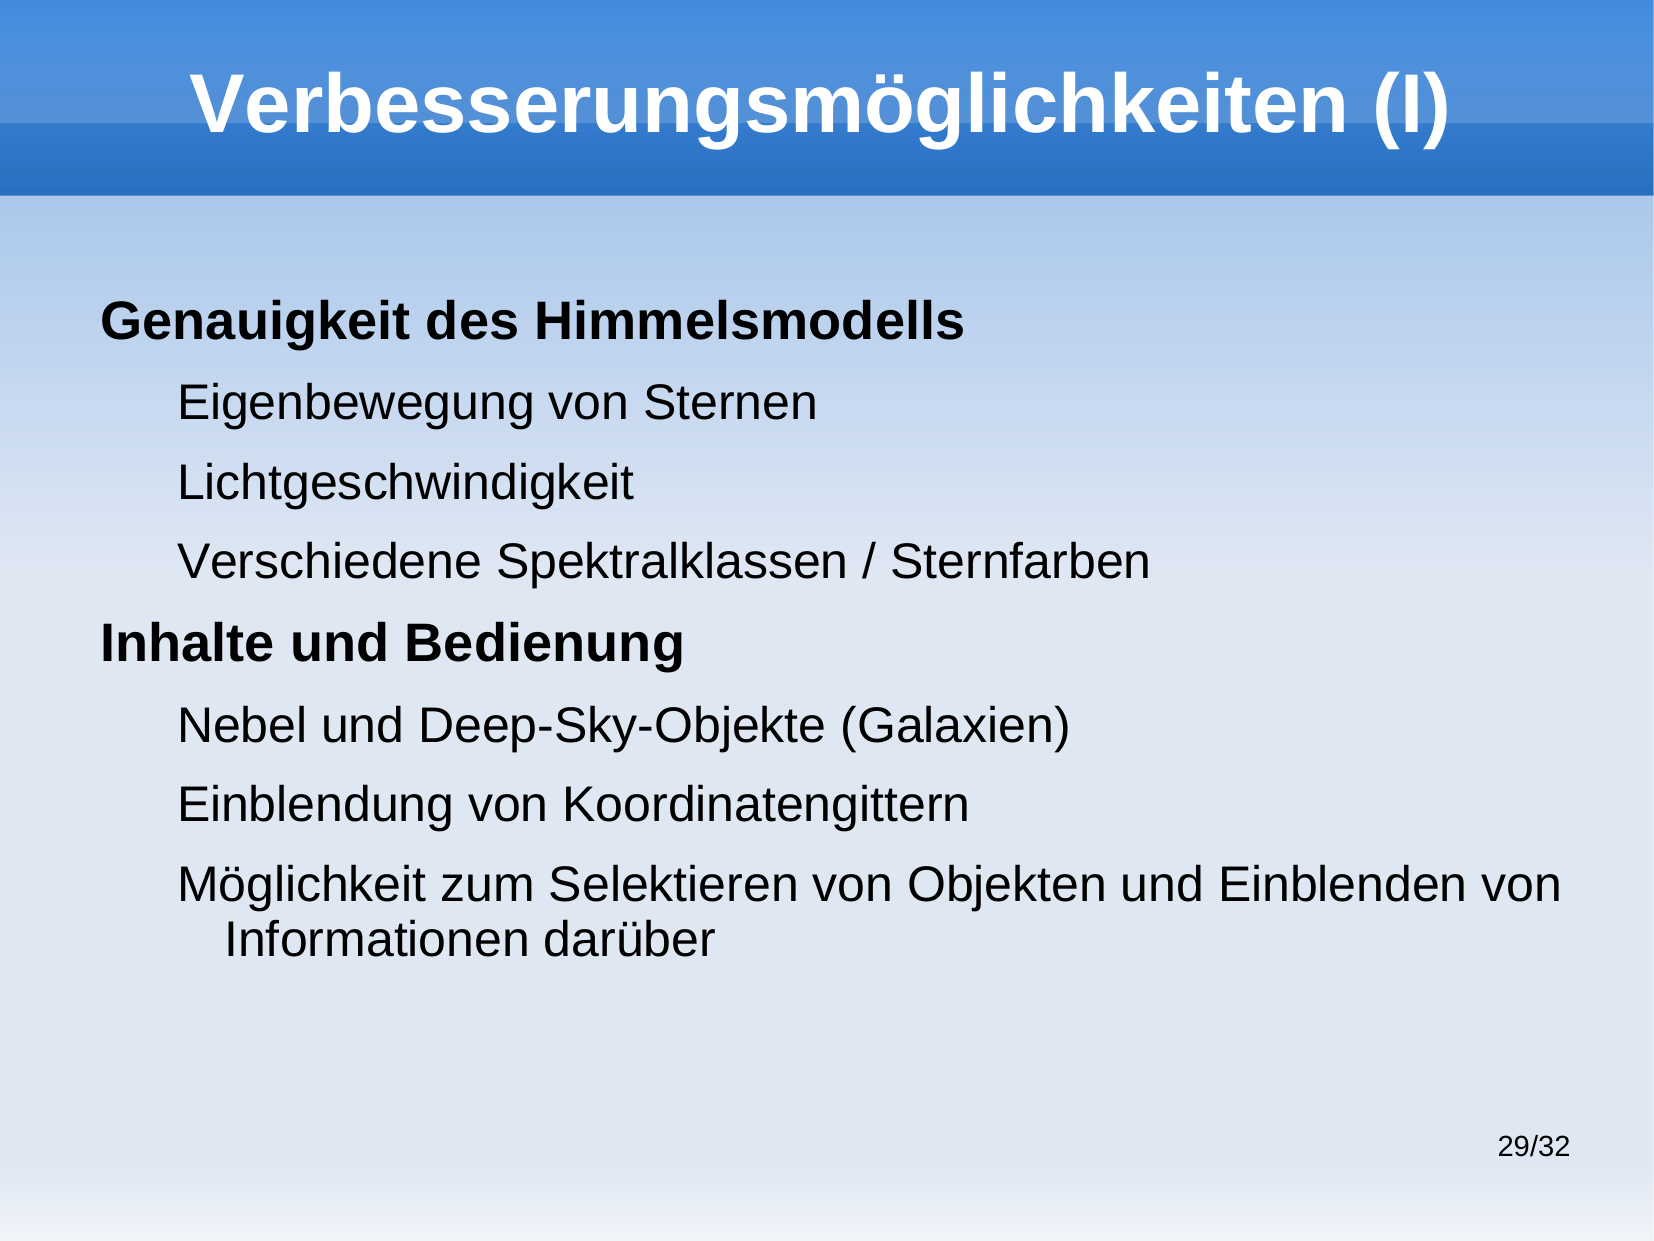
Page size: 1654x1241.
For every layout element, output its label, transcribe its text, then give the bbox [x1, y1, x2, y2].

title Verbesserungsmöglichkeiten (I) [76, 0, 1565, 208]
list Genauigkeit des Himmelsmodells Eigenbewegung von Sternen Lichtgeschwindigkeit Verschiedene Spektralklassen / Sternfarben Inhalte und Bedienung Nebel und Deep-Sky-Objekte (Galaxien) Einblendung von Koordinatengittern Möglichkeit zum Selektieren von Objekten und Einblenden von Informationen darüber [82, 290, 1571, 1094]
picture [0, 0, 1654, 1241]
